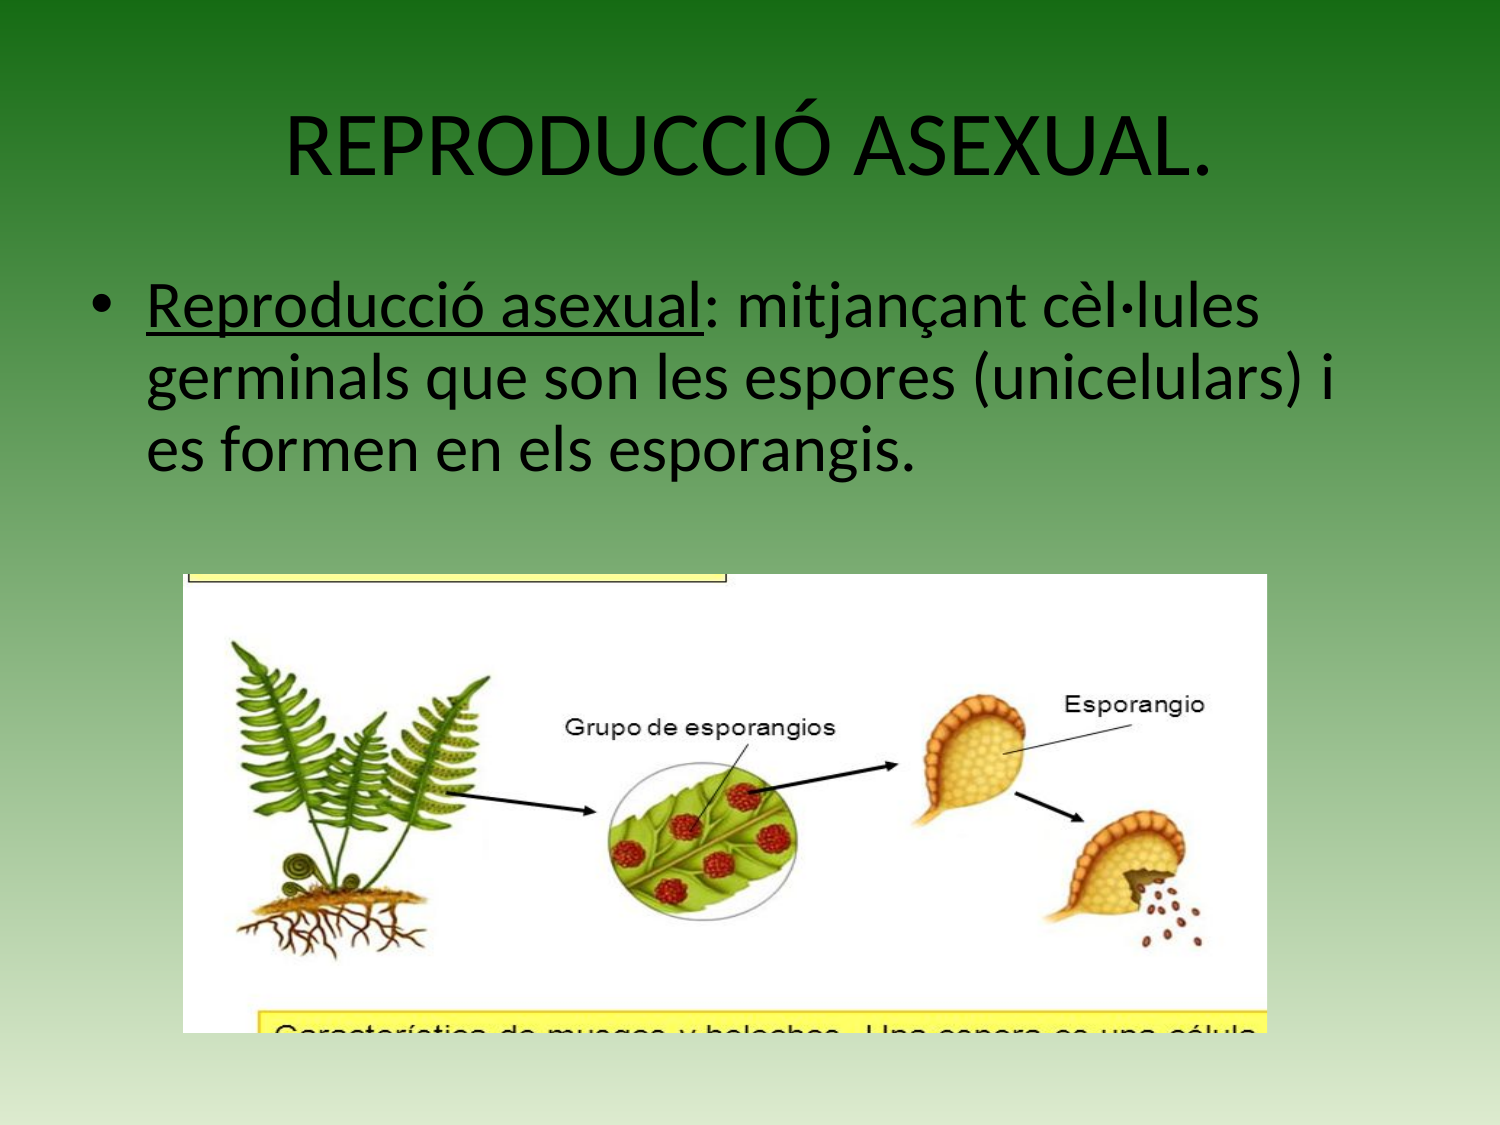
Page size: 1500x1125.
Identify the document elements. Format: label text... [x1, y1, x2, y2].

list Reproducció asexual: mitjançant cèl·lules germinals que son les espores (unicelulars) i es formen en els esporangis. [75, 262, 1426, 582]
picture [183, 574, 1268, 1033]
title REPRODUCCIÓ ASEXUAL. [75, 45, 1426, 233]
